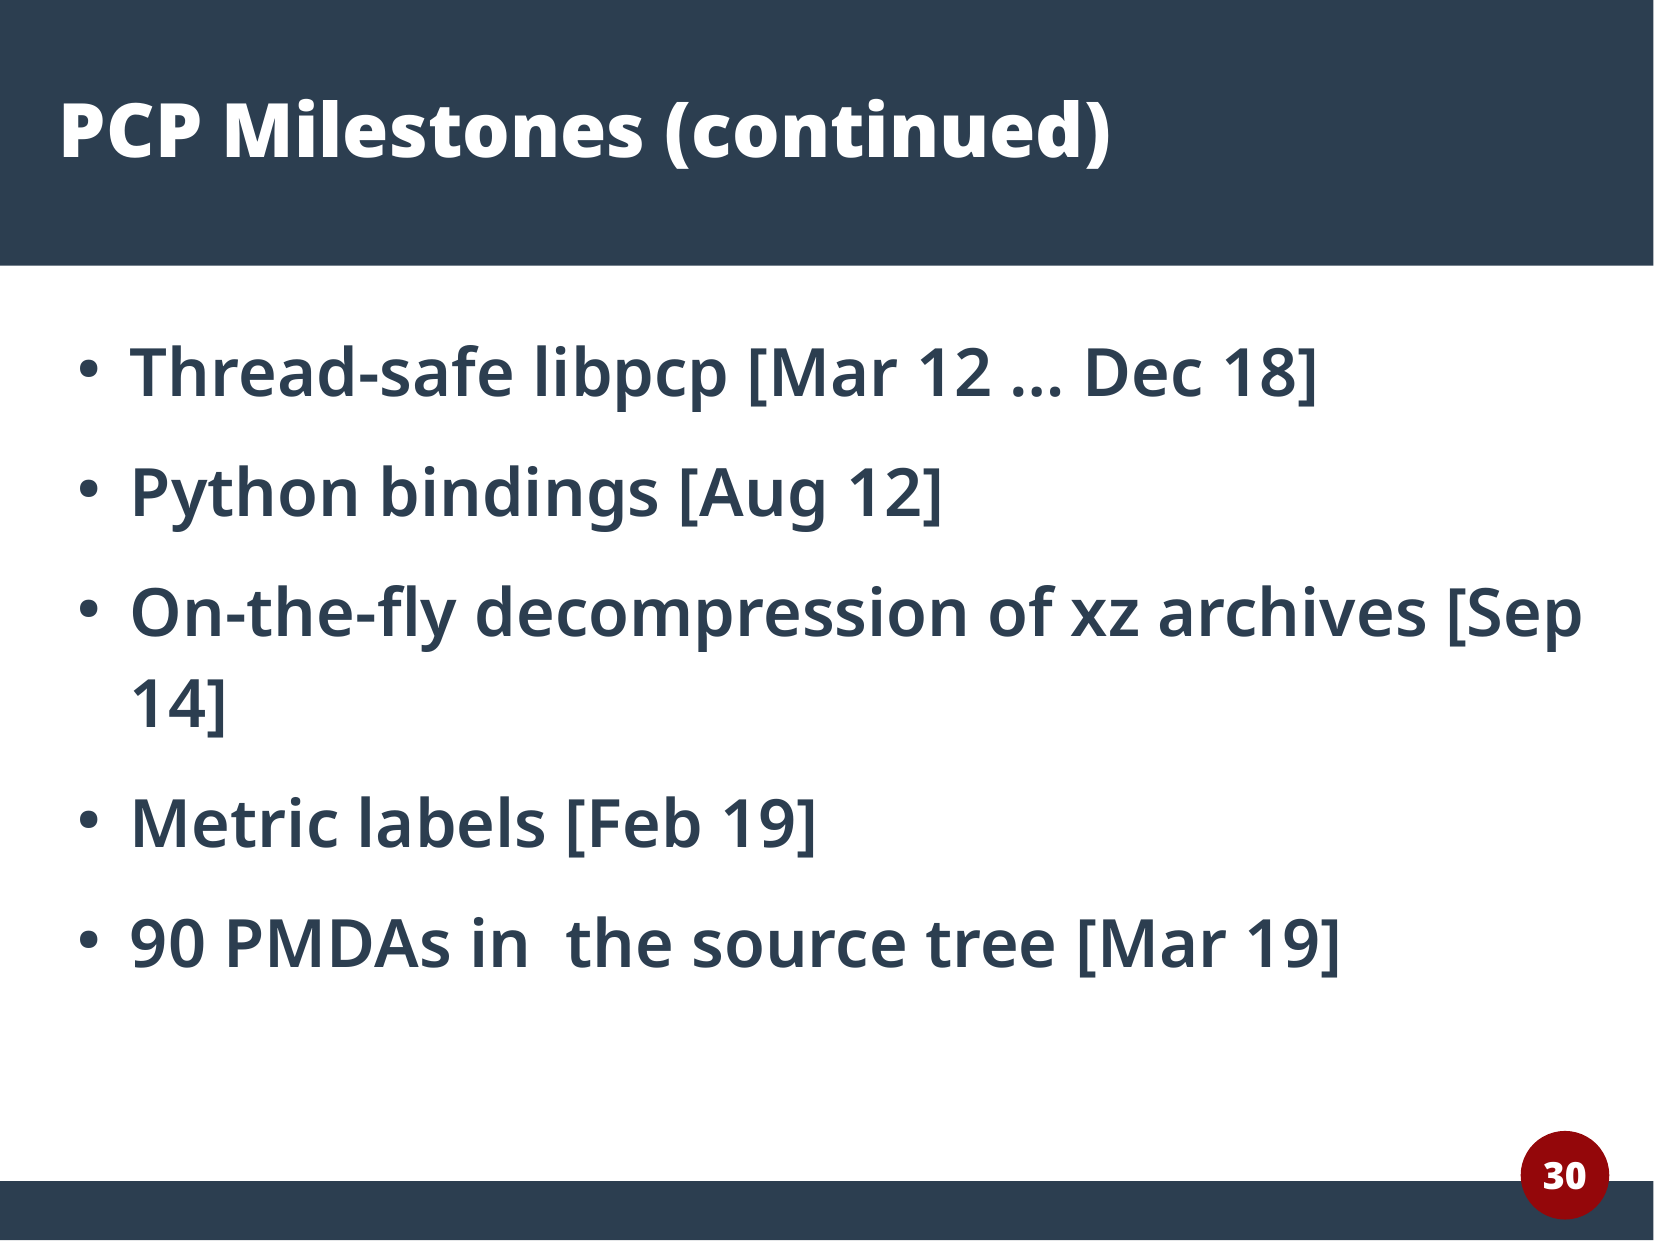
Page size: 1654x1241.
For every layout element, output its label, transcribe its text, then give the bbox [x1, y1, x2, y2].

title PCP Milestones (continued) [59, 49, 1595, 207]
list Thread-safe libpcp [Mar 12 … Dec 18] Python bindings [Aug 12] On-the-fly decompression of xz archives [Sep 14] Metric labels [Feb 19] 90 PMDAs in the source tree [Mar 19] [59, 324, 1595, 1152]
